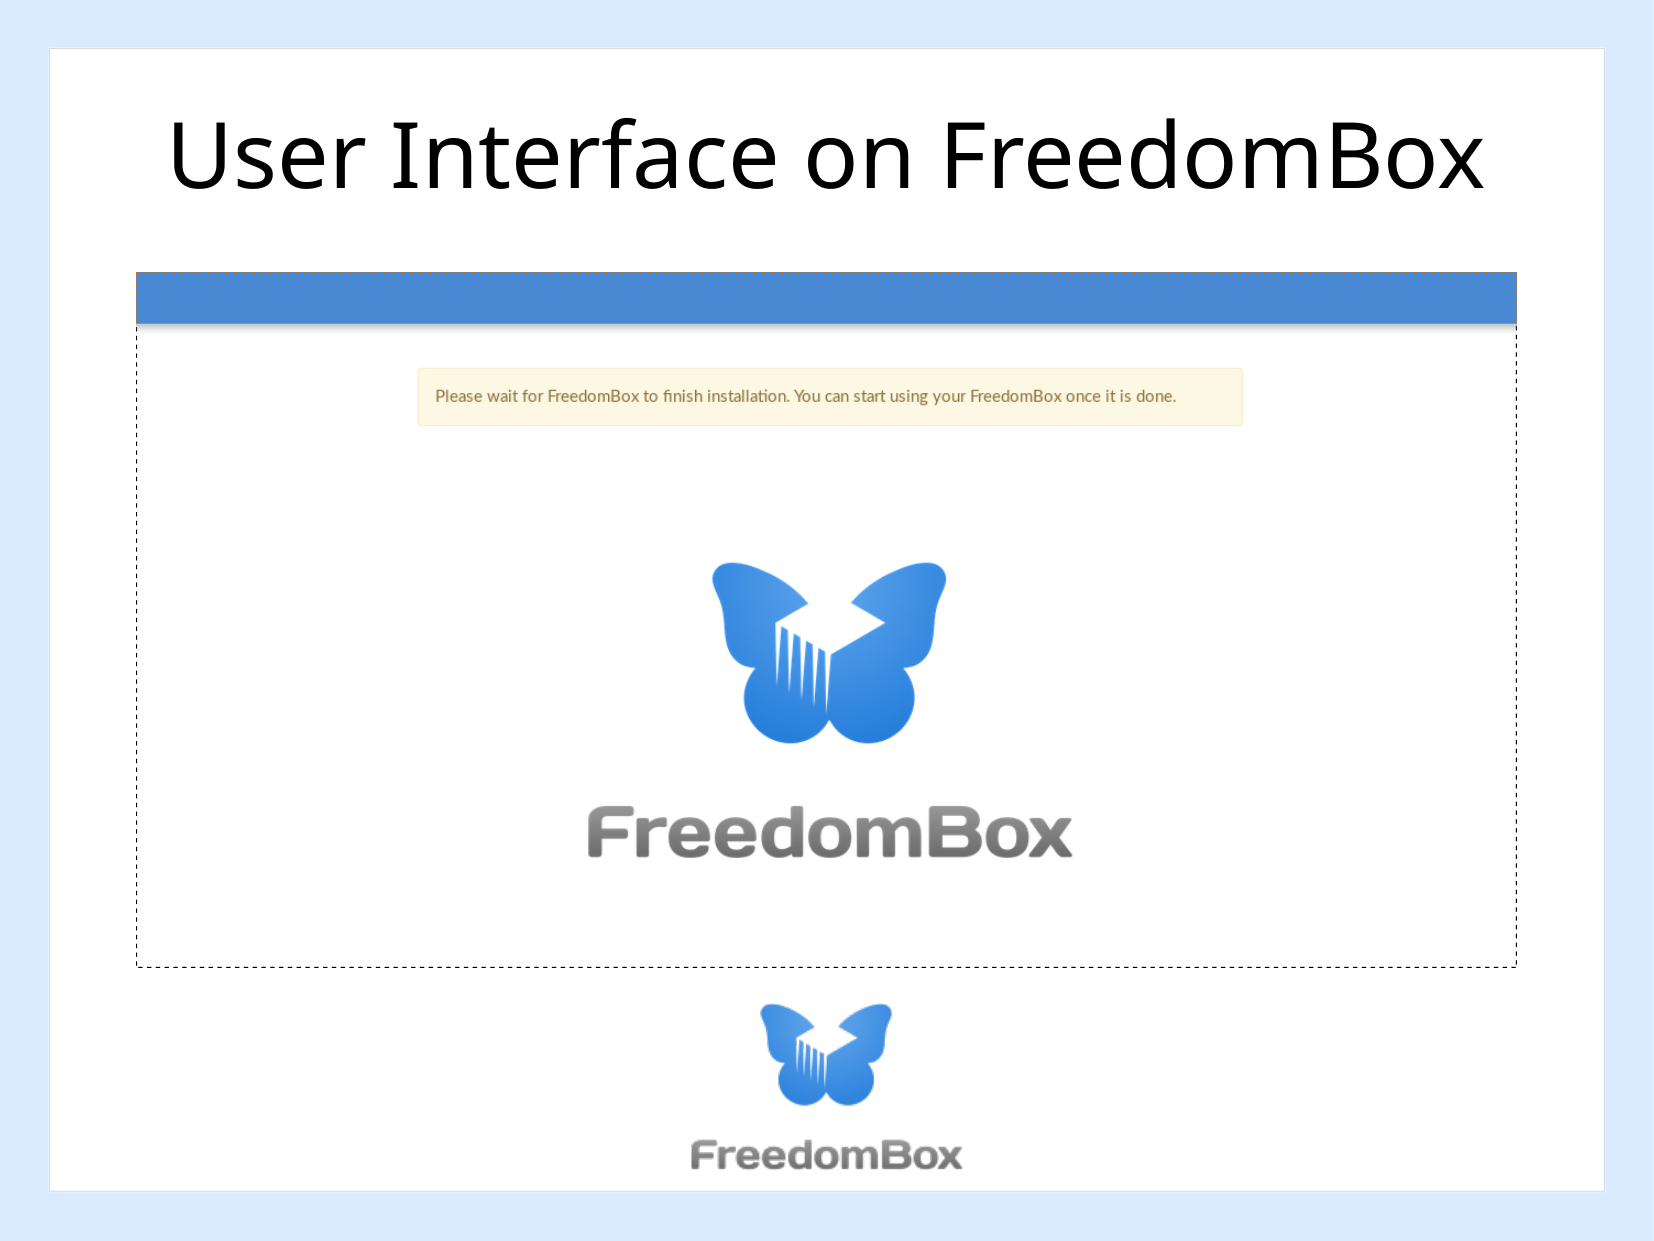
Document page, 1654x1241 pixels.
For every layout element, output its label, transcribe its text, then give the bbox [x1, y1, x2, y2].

title User Interface on FreedomBox [82, 49, 1571, 257]
picture [0, 0, 1654, 1241]
